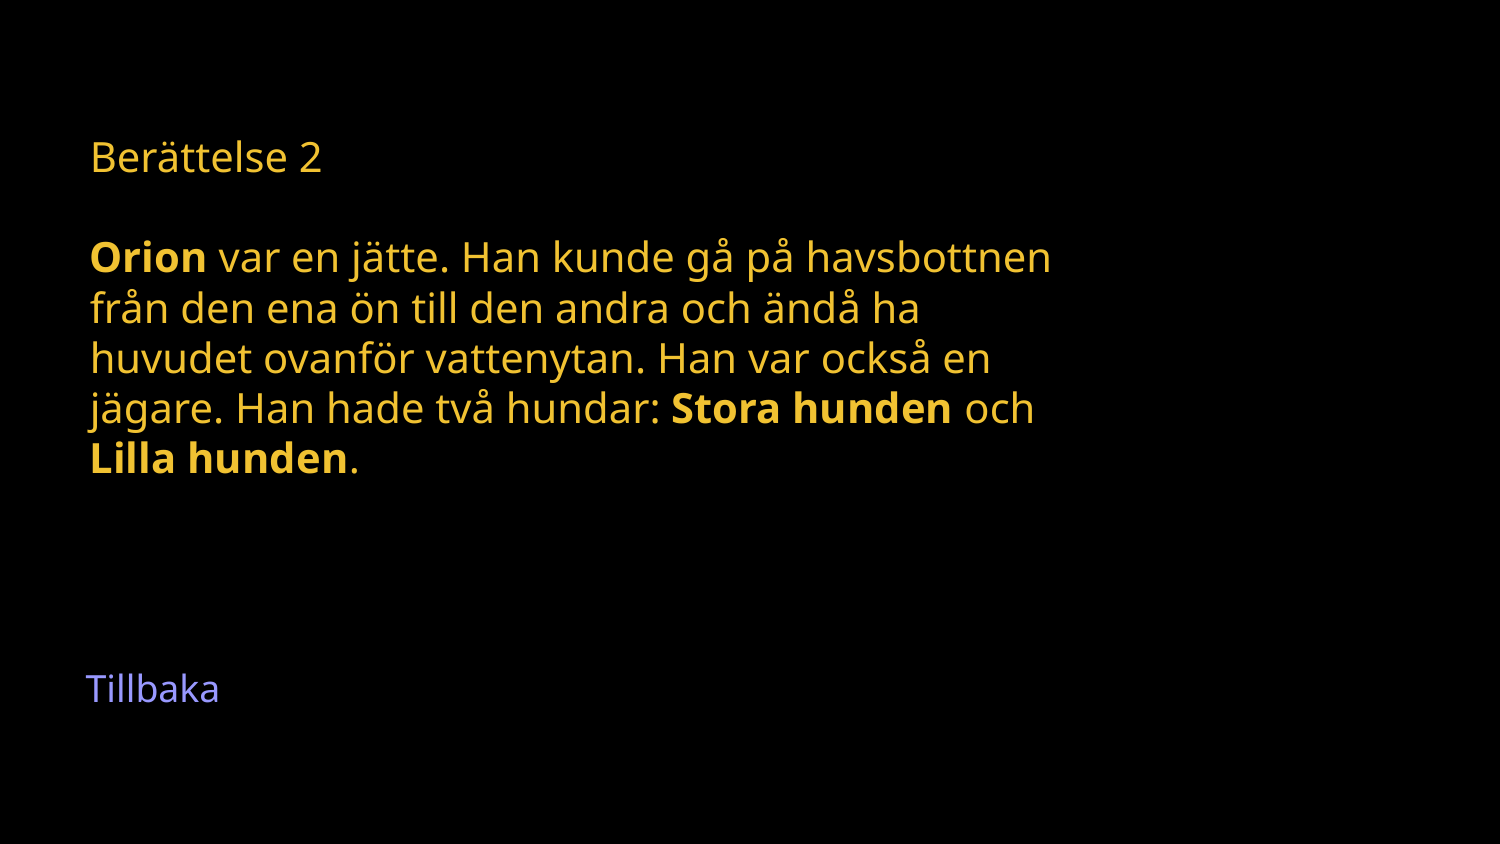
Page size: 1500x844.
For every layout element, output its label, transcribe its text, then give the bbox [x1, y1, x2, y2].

text_box Berättelse 2 Orion var en jätte. Han kunde gå på havsbottnen från den ena ön till den andra och ändå ha huvudet ovanför vattenytan. Han var också en jägare. Han hade två hundar: Stora hunden och Lilla hunden. [75, 116, 1425, 633]
text_box Tillbaka [70, 649, 331, 721]
